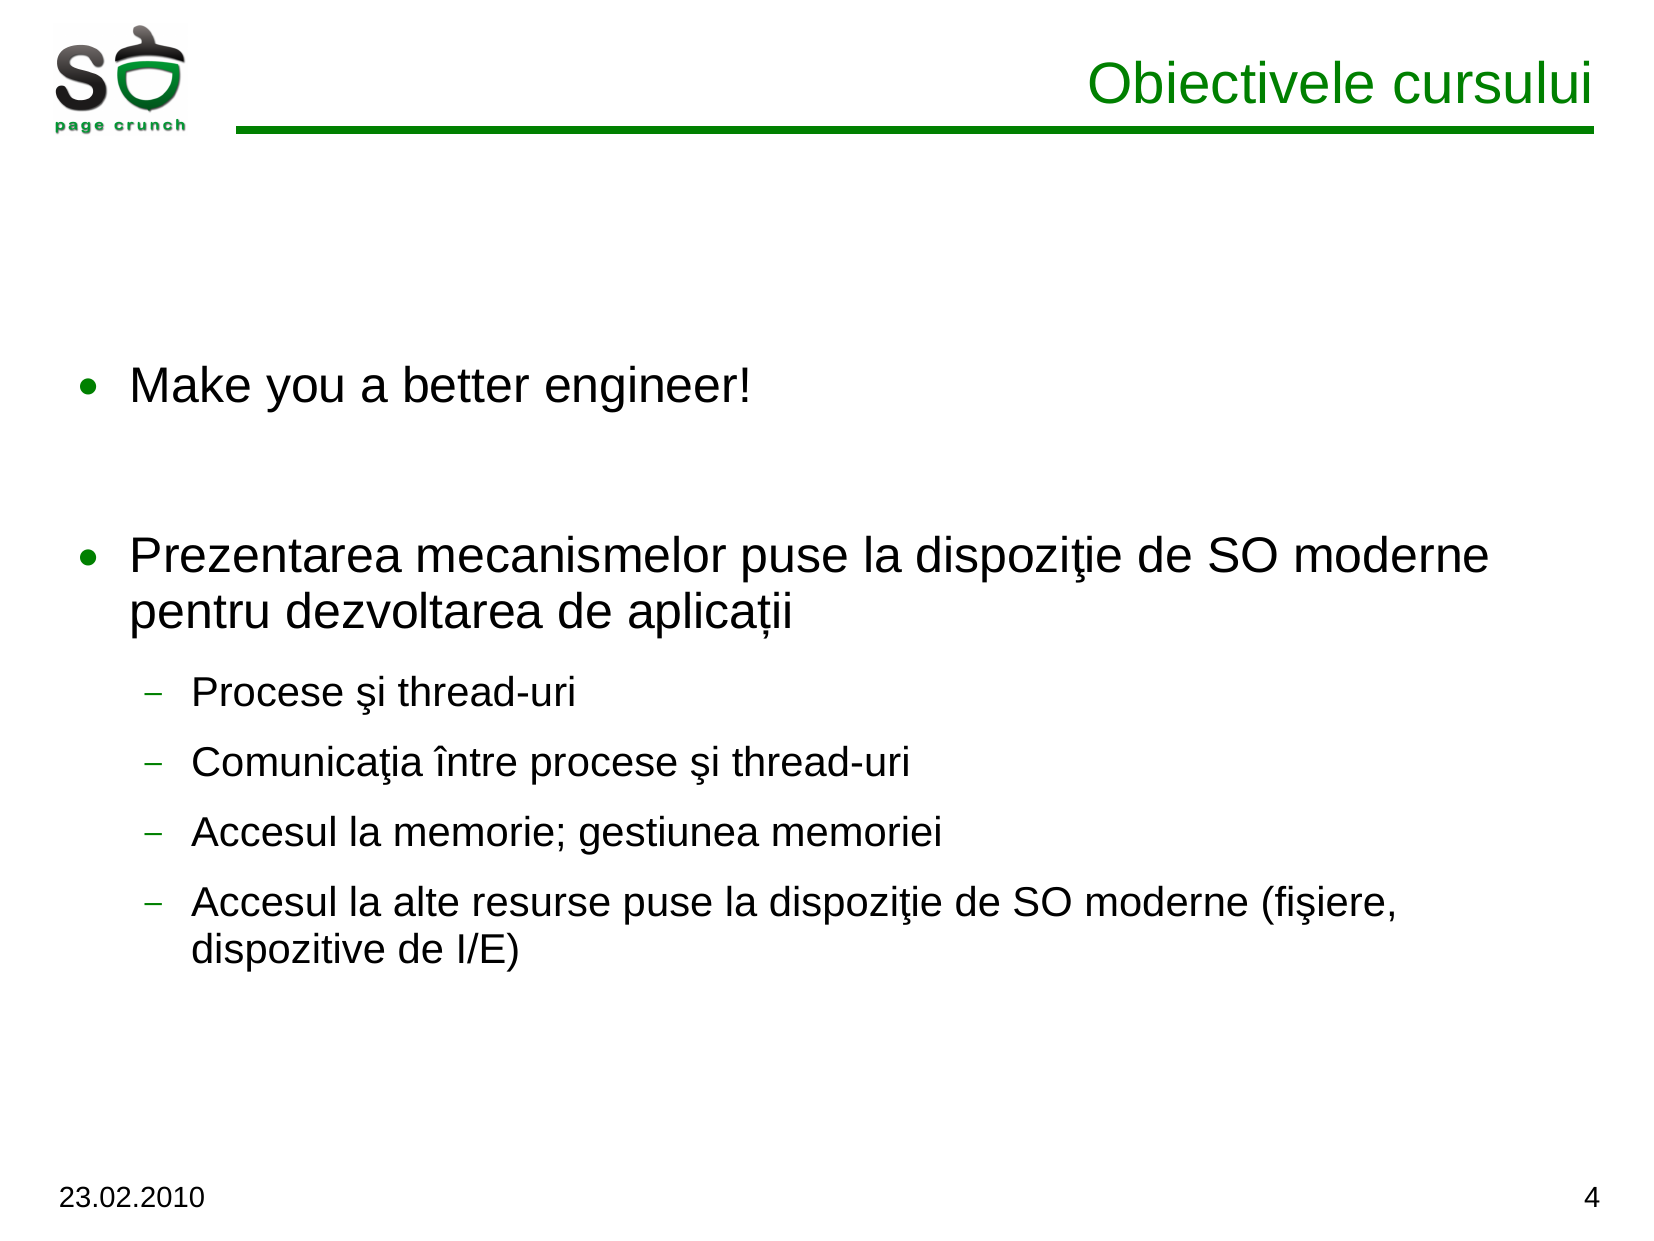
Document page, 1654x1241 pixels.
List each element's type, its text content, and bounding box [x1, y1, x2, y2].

list Make you a better engineer! Prezentarea mecanismelor puse la dispoziţie de SO moderne pentru dezvoltarea de aplicații Procese şi thread-uri Comunicaţia între procese şi thread-uri Accesul la memorie; gestiunea memoriei Accesul la alte resurse puse la dispoziţie de SO moderne (fişiere, dispozitive de I/E) [59, 177, 1595, 1152]
title Obiectivele cursului [236, 49, 1595, 119]
picture [53, 23, 188, 136]
